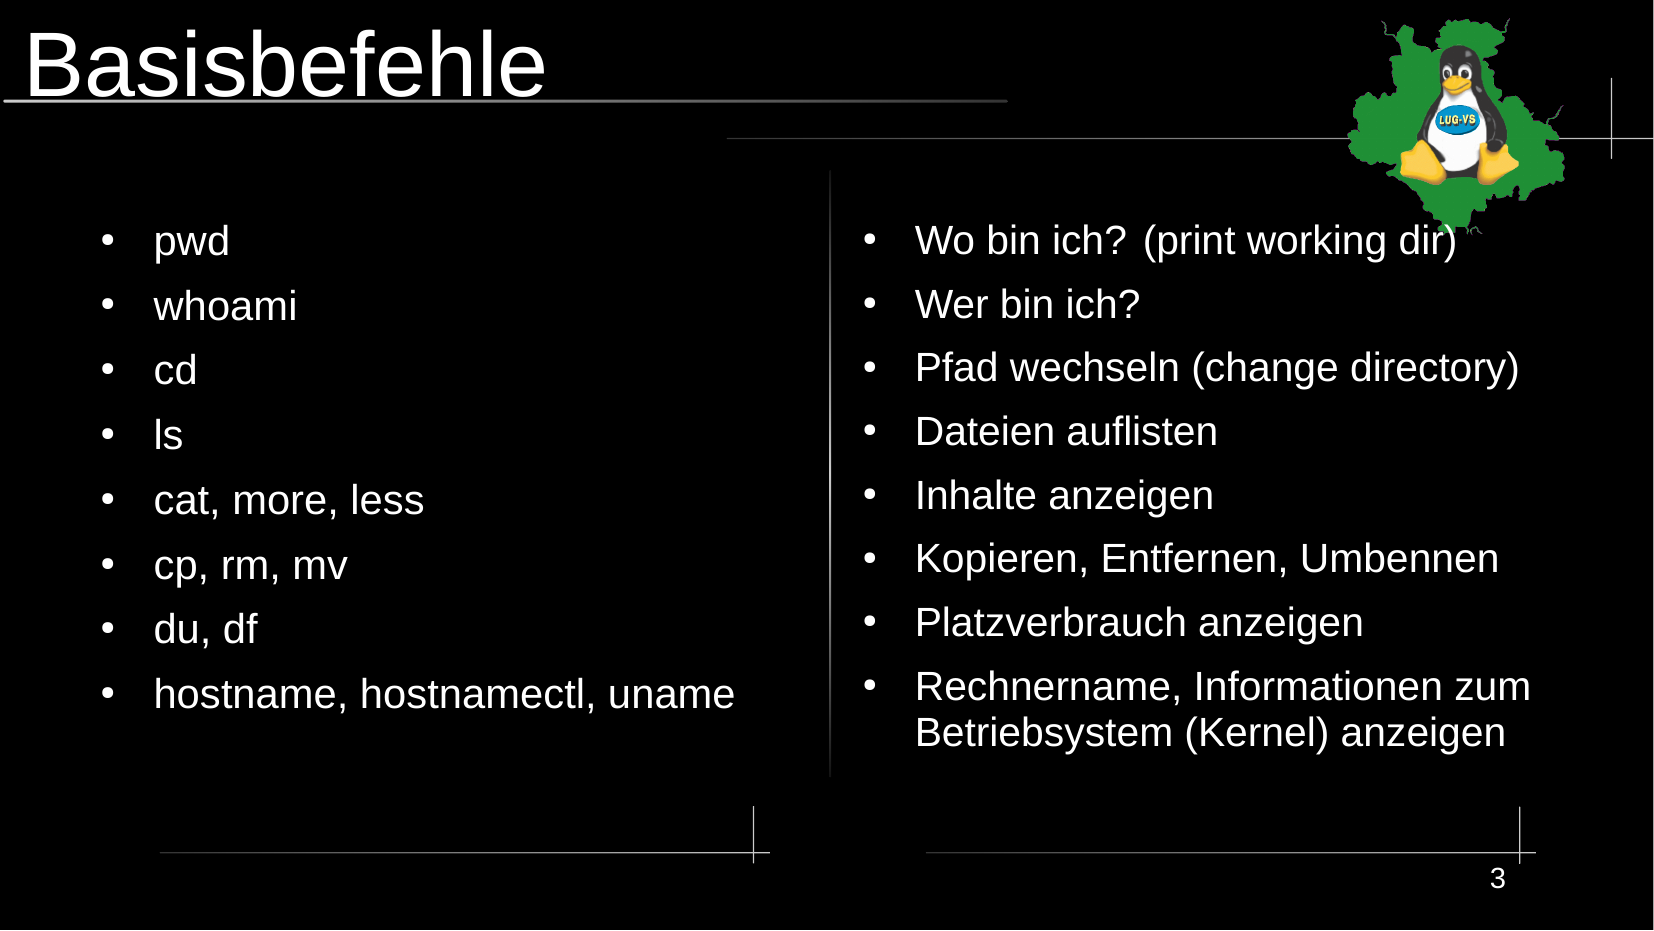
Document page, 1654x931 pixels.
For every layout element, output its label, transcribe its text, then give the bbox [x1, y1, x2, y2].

title Basisbefehle [23, 11, 1589, 119]
list pwd whoami cd ls cat, more, less cp, rm, mv du, df hostname, hostnamectl, uname [82, 217, 809, 758]
list Wo bin ich? (print working dir) Wer bin ich? Pfad wechseln (change directory) Dateien auflisten Inhalte anzeigen Kopieren, Entfernen, Umbennen Platzverbrauch anzeigen Rechnername, Informationen zum Betriebsystem (Kernel) anzeigen [845, 217, 1572, 758]
picture [1341, 12, 1572, 217]
